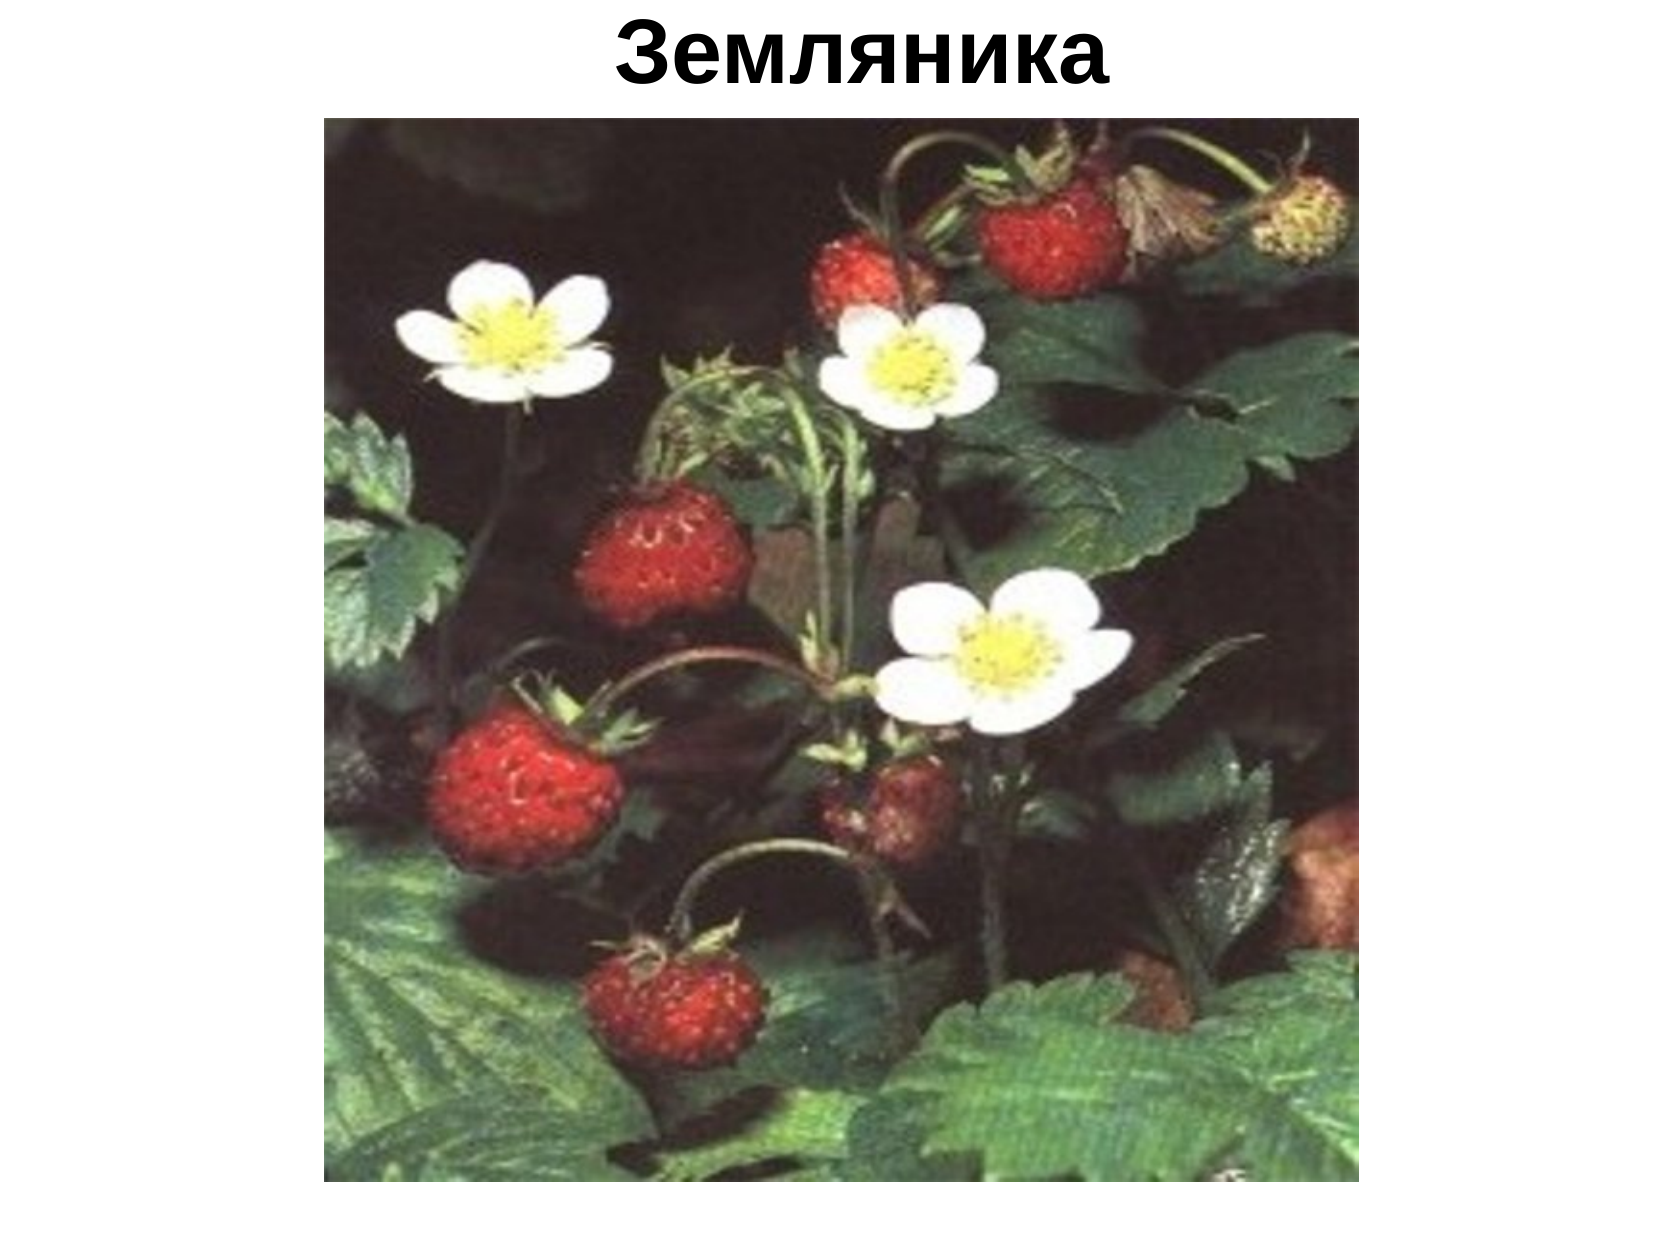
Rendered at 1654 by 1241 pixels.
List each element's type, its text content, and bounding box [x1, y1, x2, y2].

title Земляника [118, 0, 1607, 148]
picture [324, 118, 1359, 1182]
